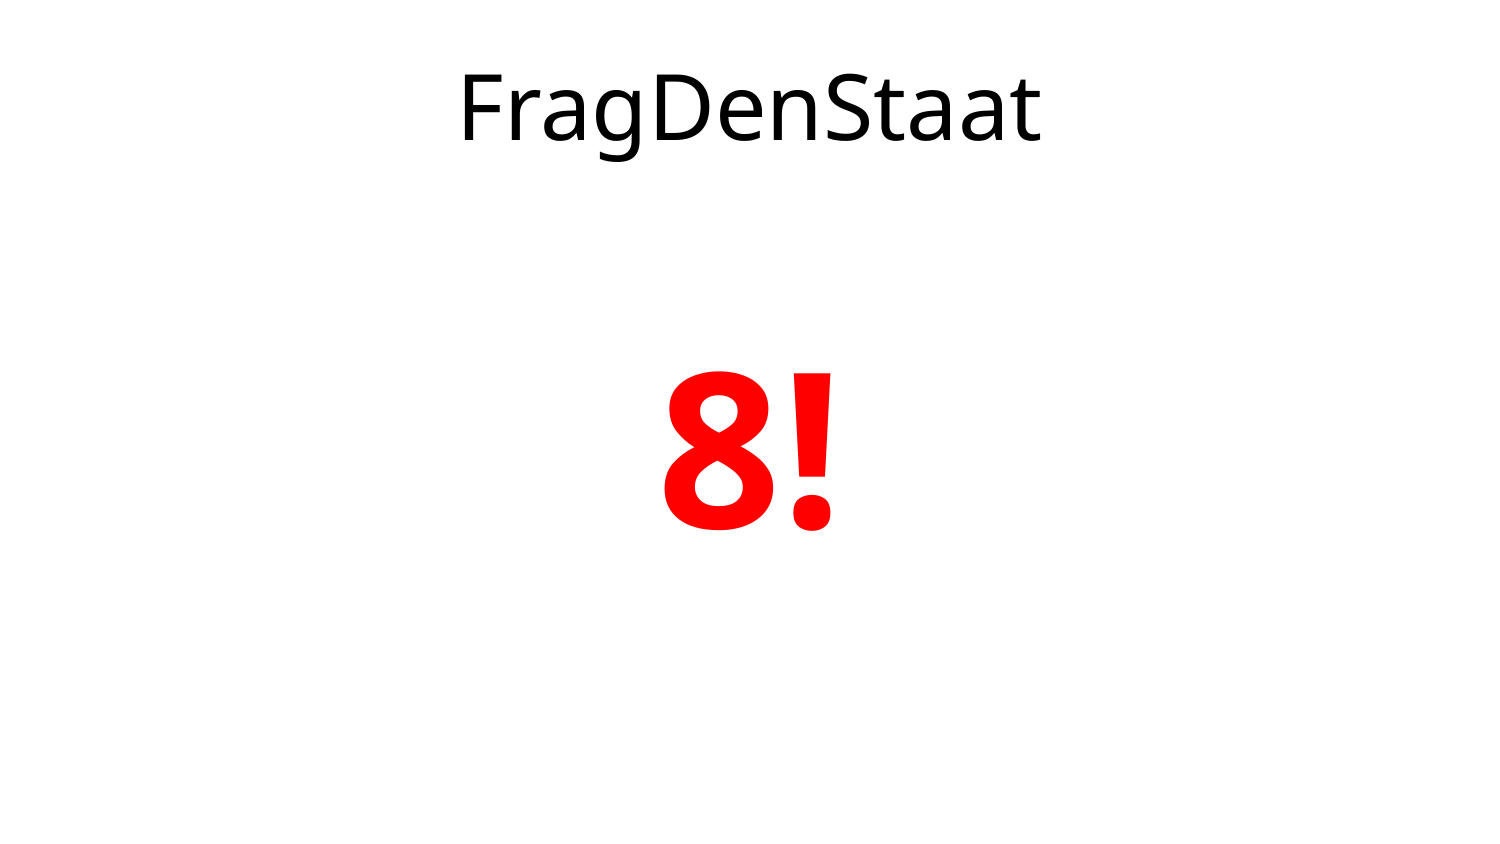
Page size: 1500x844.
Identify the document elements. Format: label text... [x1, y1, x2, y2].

subtitle 8! [0, 197, 1500, 687]
title FragDenStaat [75, 33, 1425, 175]
